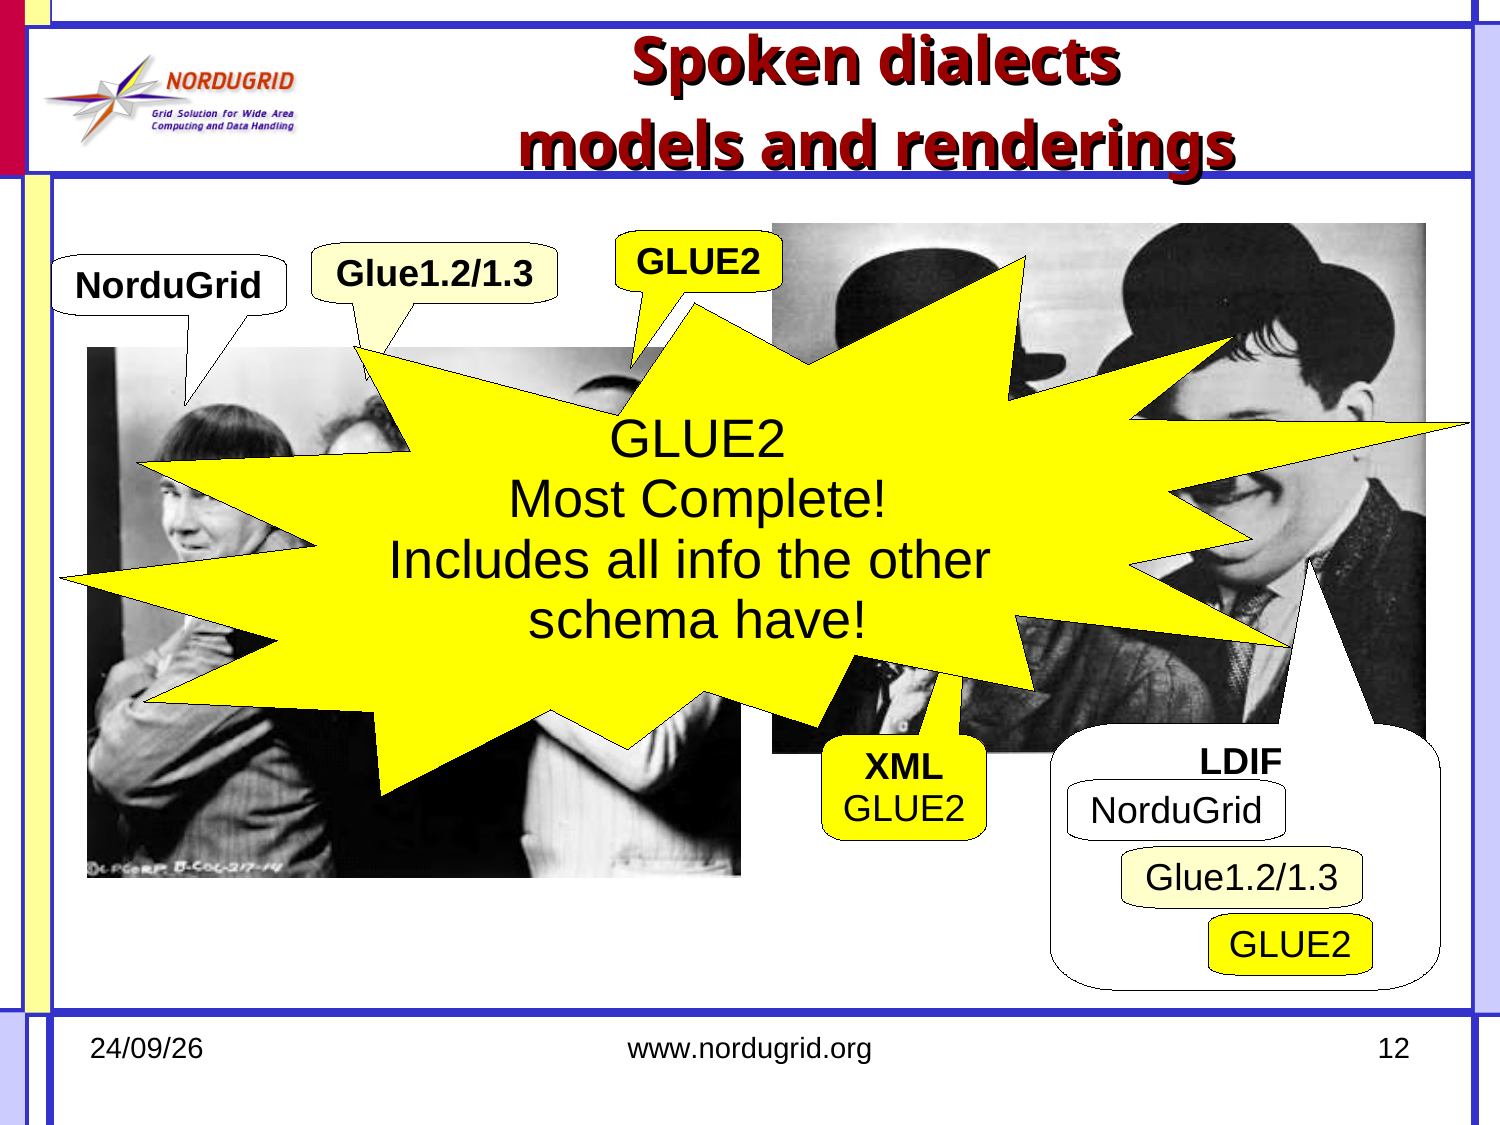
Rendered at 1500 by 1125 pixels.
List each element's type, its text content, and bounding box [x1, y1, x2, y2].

text_box Glue1.2/1.3 [1121, 846, 1363, 909]
picture [772, 656, 938, 754]
picture [772, 223, 1426, 422]
picture [960, 616, 1291, 754]
picture [40, 49, 301, 148]
picture [87, 347, 409, 574]
title Spoken dialects models and renderings [324, 17, 1428, 183]
text_box GLUE2 [1208, 913, 1373, 976]
text_box NorduGrid [51, 254, 287, 406]
text_box [1050, 557, 1441, 991]
text_box XML GLUE2 [821, 673, 987, 841]
text_box Glue1.2/1.3 [311, 242, 558, 353]
text_box GLUE2 Most Complete! Includes all info the other schema have! [59, 255, 1470, 797]
text_box GLUE2 [615, 230, 783, 369]
text_box NorduGrid [1067, 779, 1286, 841]
picture [1132, 434, 1426, 739]
picture [87, 586, 741, 878]
text_box LDIF [1184, 732, 1380, 790]
picture [384, 347, 663, 415]
